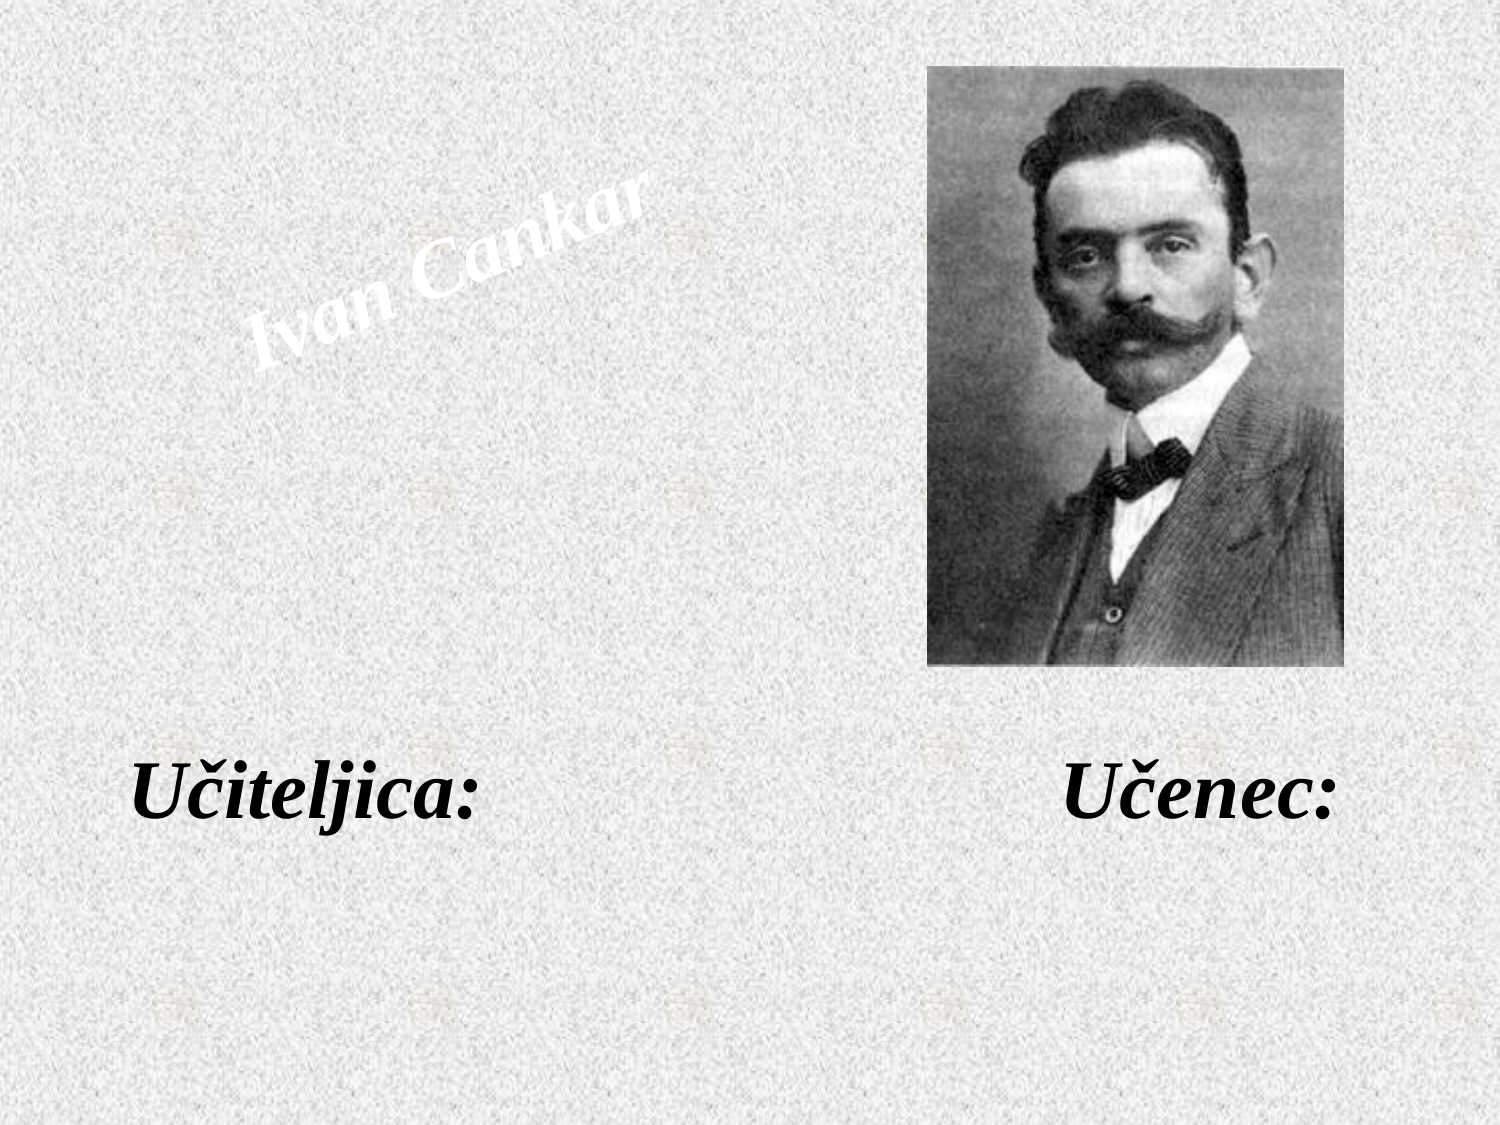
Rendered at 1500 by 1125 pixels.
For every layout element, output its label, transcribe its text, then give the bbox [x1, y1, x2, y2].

text_box Učiteljica: [112, 727, 396, 943]
text_box Učiteljica: [388, 785, 396, 814]
picture [0, 0, 1500, 1125]
text_box Učenec: [1045, 727, 1329, 943]
text_box Ivan Cankar [118, 81, 839, 595]
